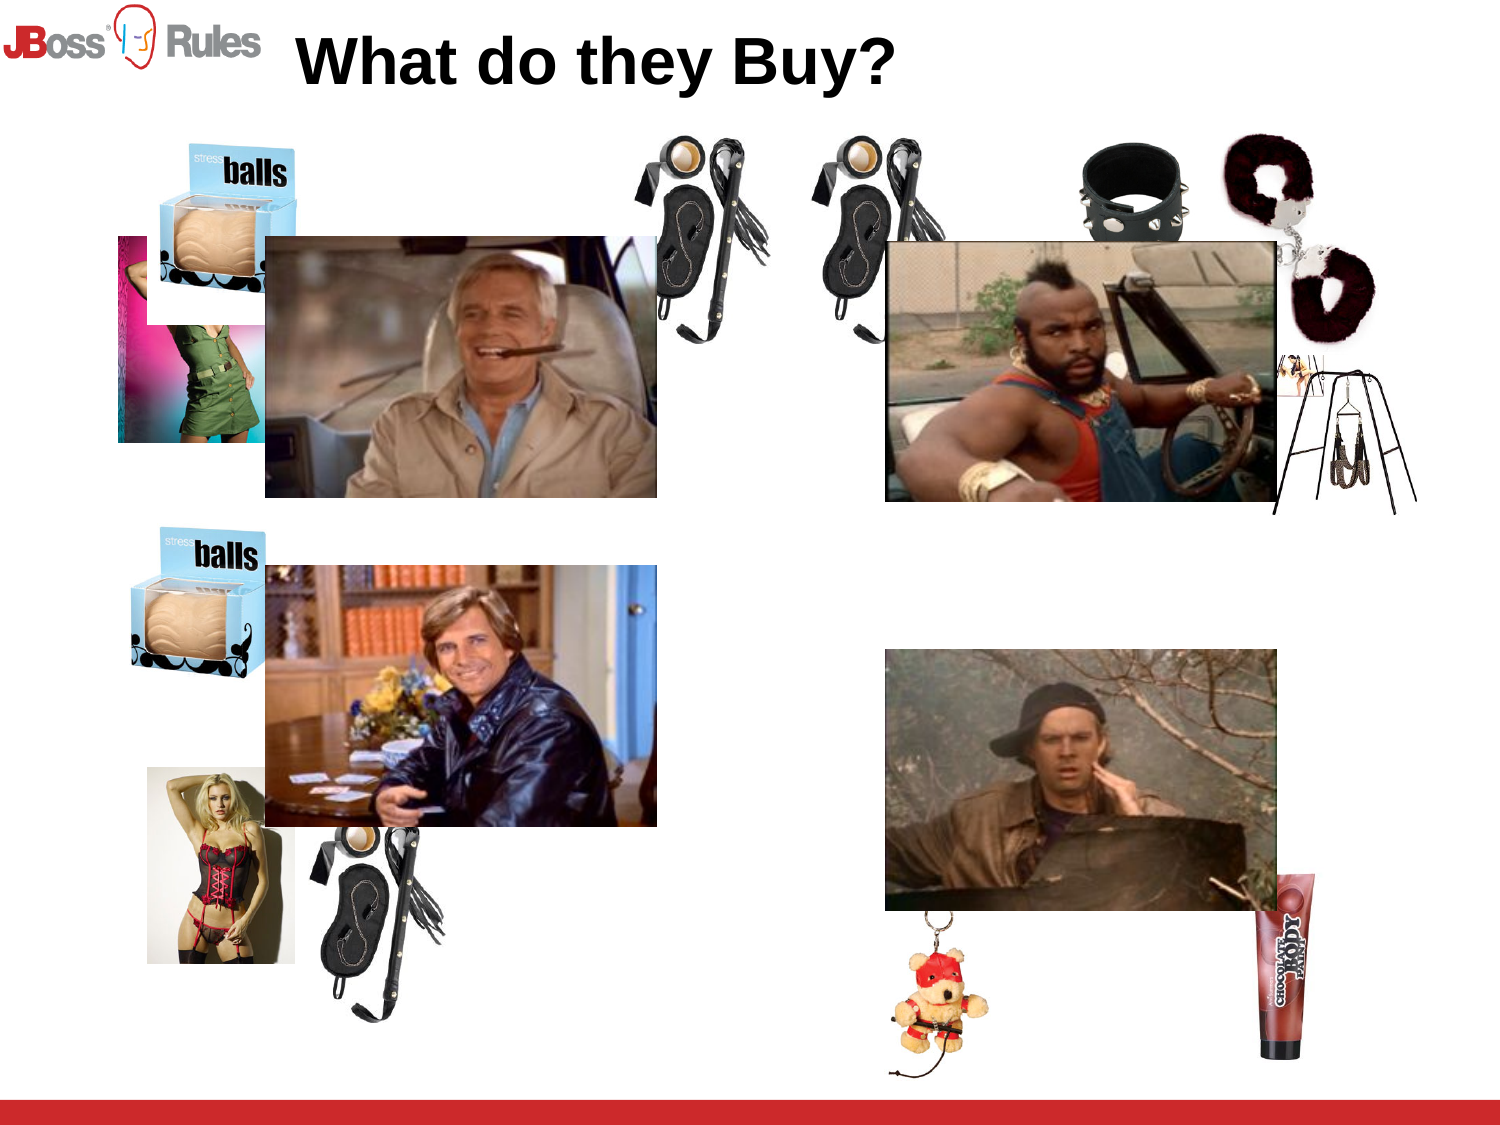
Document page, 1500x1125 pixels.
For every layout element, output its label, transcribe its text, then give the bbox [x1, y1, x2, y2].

picture [856, 649, 1359, 1093]
picture [0, 0, 266, 73]
picture [118, 118, 1418, 532]
picture [118, 501, 657, 1034]
title What do they Buy? [295, 12, 1496, 111]
